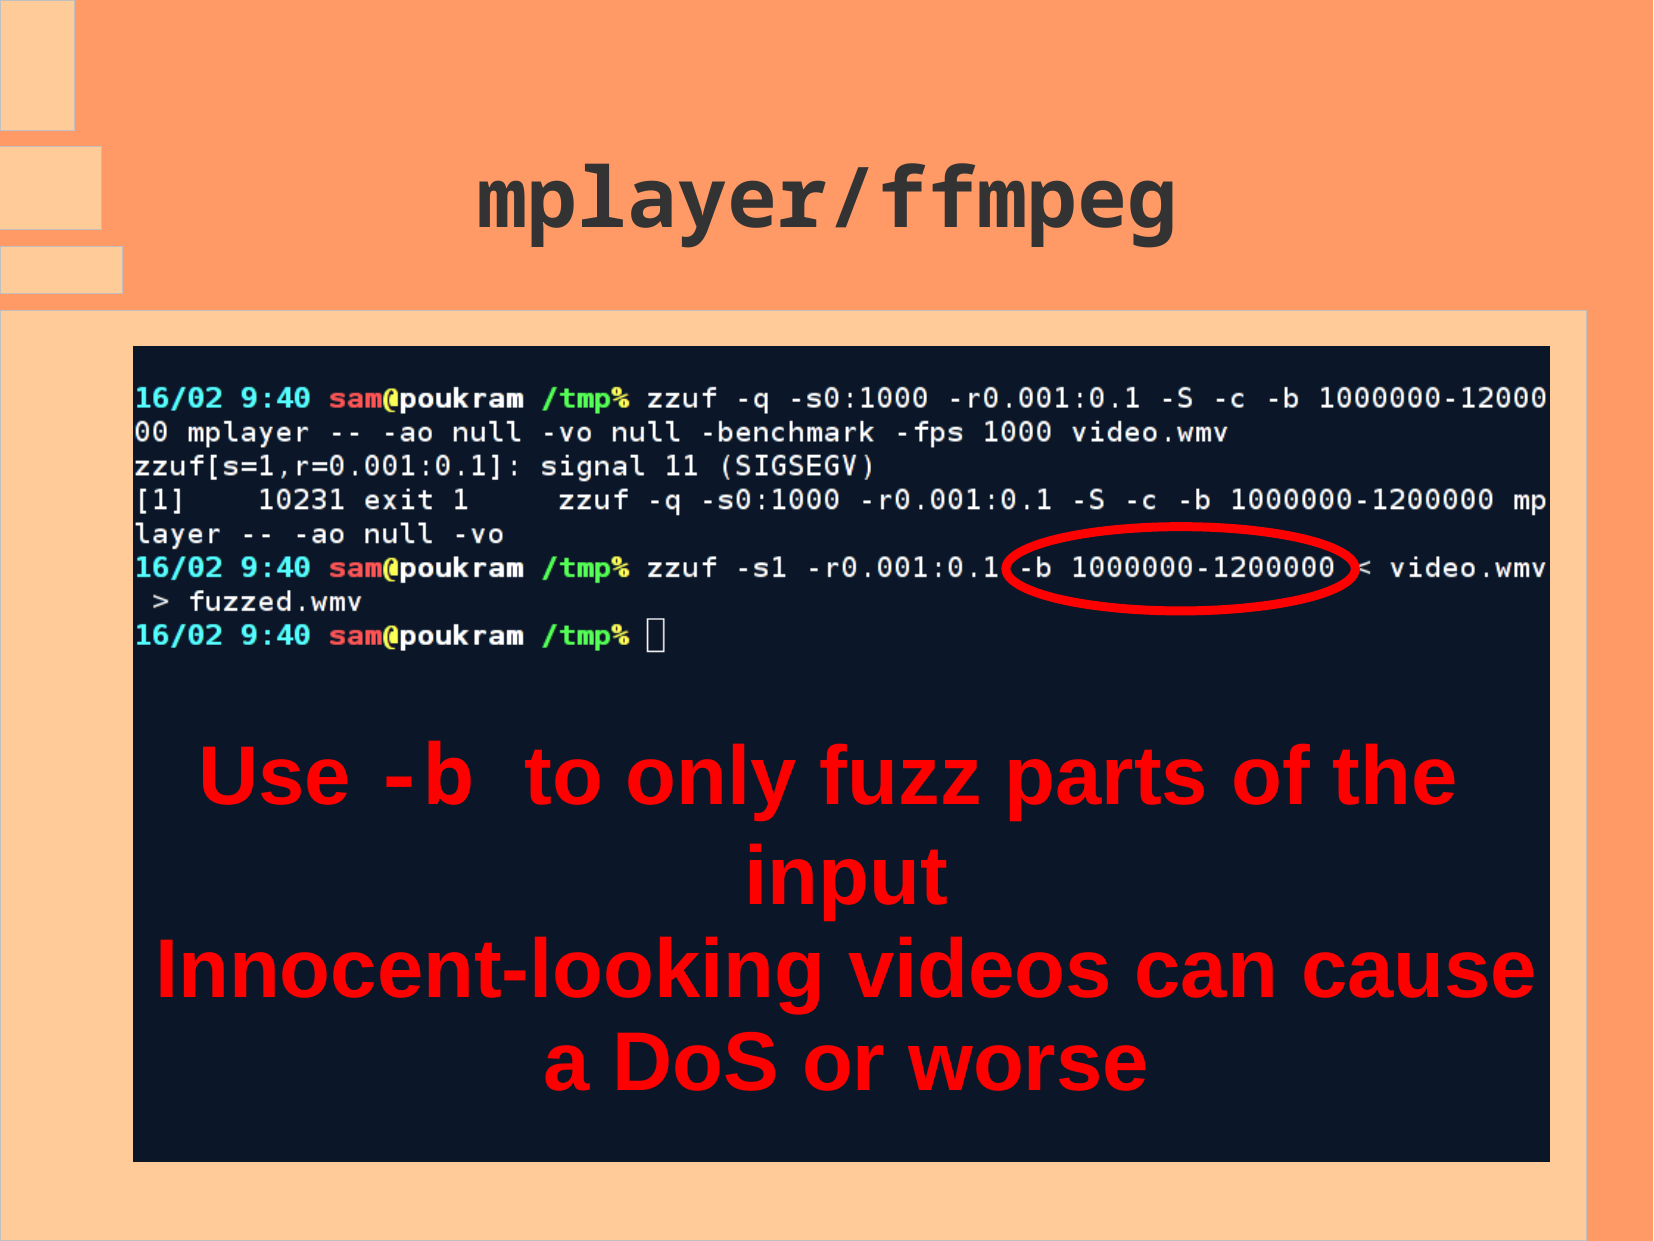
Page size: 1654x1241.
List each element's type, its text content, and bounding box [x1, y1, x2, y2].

picture [133, 346, 1550, 1162]
title mplayer/ffmpeg [121, 91, 1534, 299]
title Use -b to only fuzz parts of the input Innocent-looking videos can cause a DoS or worse [118, 718, 1539, 1107]
